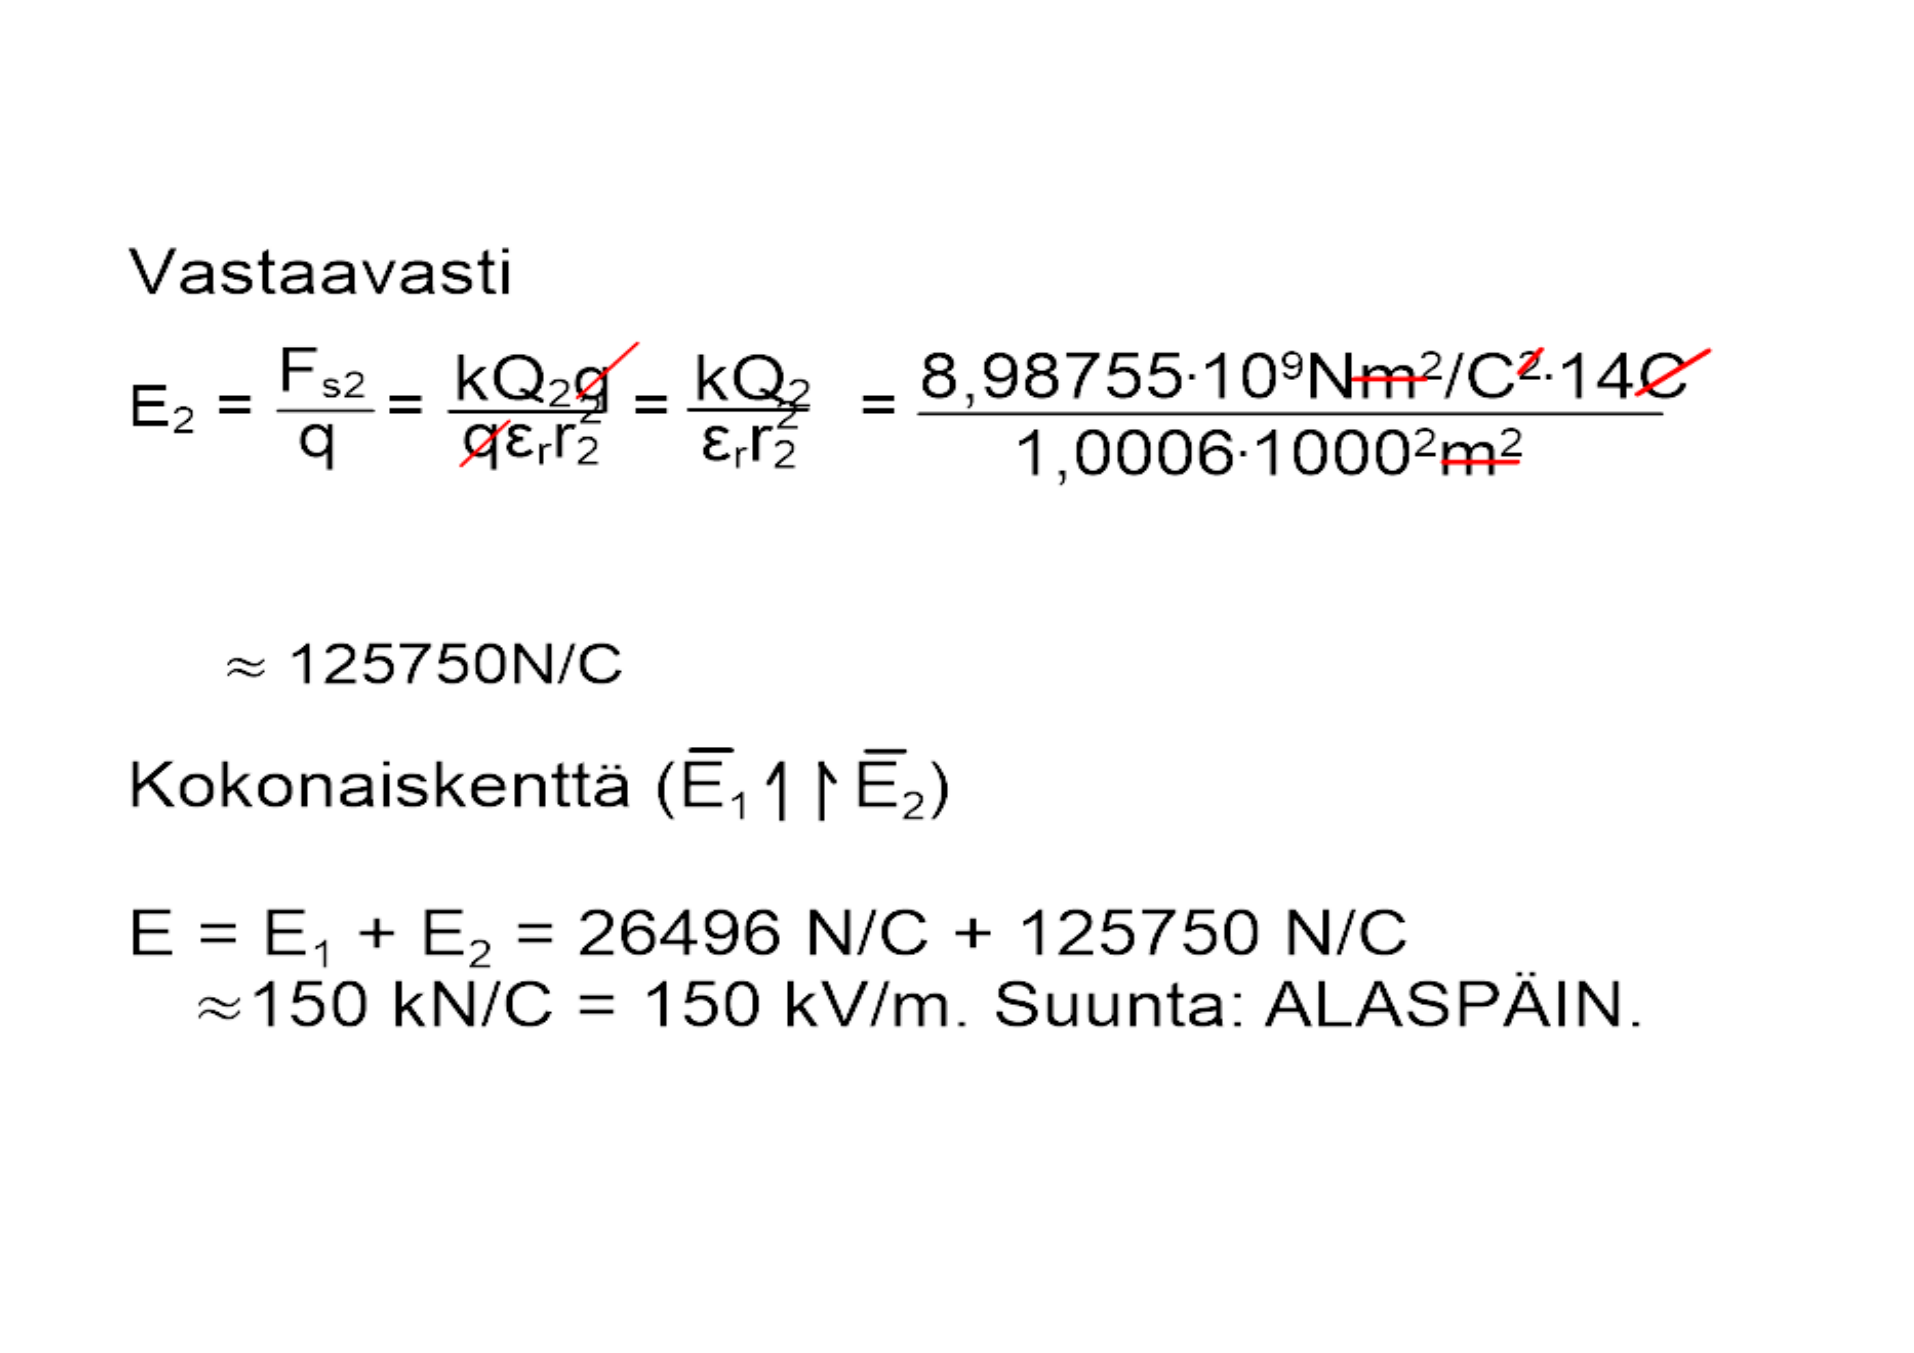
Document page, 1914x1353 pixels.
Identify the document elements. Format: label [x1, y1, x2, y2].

picture [66, 128, 1791, 1060]
